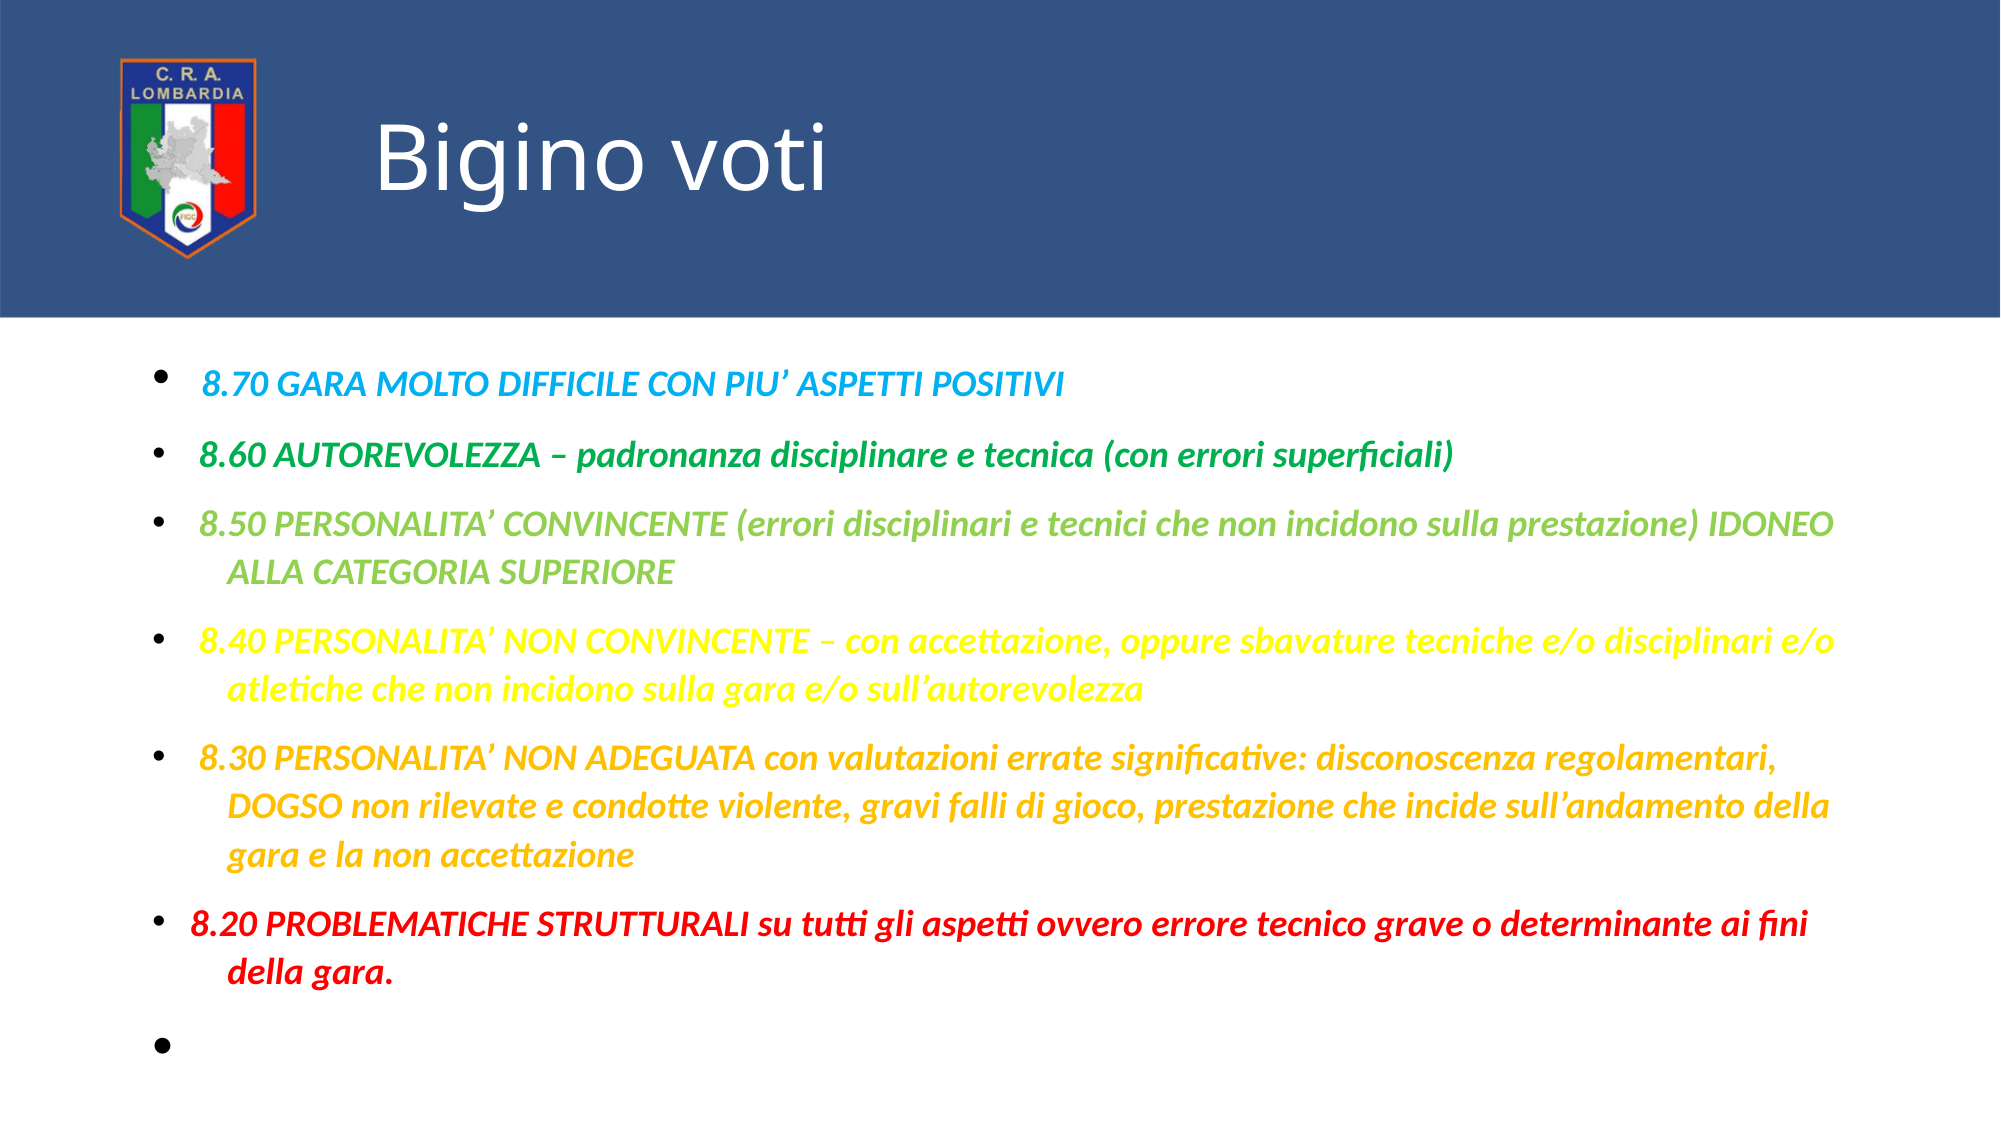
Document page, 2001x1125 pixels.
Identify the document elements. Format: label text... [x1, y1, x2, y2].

list 8.70 GARA MOLTO DIFFICILE CON PIU’ ASPETTI POSITIVI 8.60 AUTOREVOLEZZA – padronanza disciplinare e tecnica (con errori superficiali) 8.50 PERSONALITA’ CONVINCENTE (errori disciplinari e tecnici che non incidono sulla prestazione) IDONEO ALLA CATEGORIA SUPERIORE 8.40 PERSONALITA’ NON CONVINCENTE – con accettazione, oppure sbavature tecniche e/o disciplinari e/o atletiche che non incidono sulla gara e/o sull’autorevolezza 8.30 PERSONALITA’ NON ADEGUATA con valutazioni errate significative: disconoscenza regolamentari, DOGSO non rilevate e condotte violente, gravi falli di gioco, prestazione che incide sull’andamento della gara e la non accettazione 8.20 PROBLEMATICHE STRUTTURALI su tutti gli aspetti ovvero errore tecnico grave o determinante ai fini della gara. [137, 334, 1863, 1106]
title Bigino voti [357, 59, 1863, 261]
